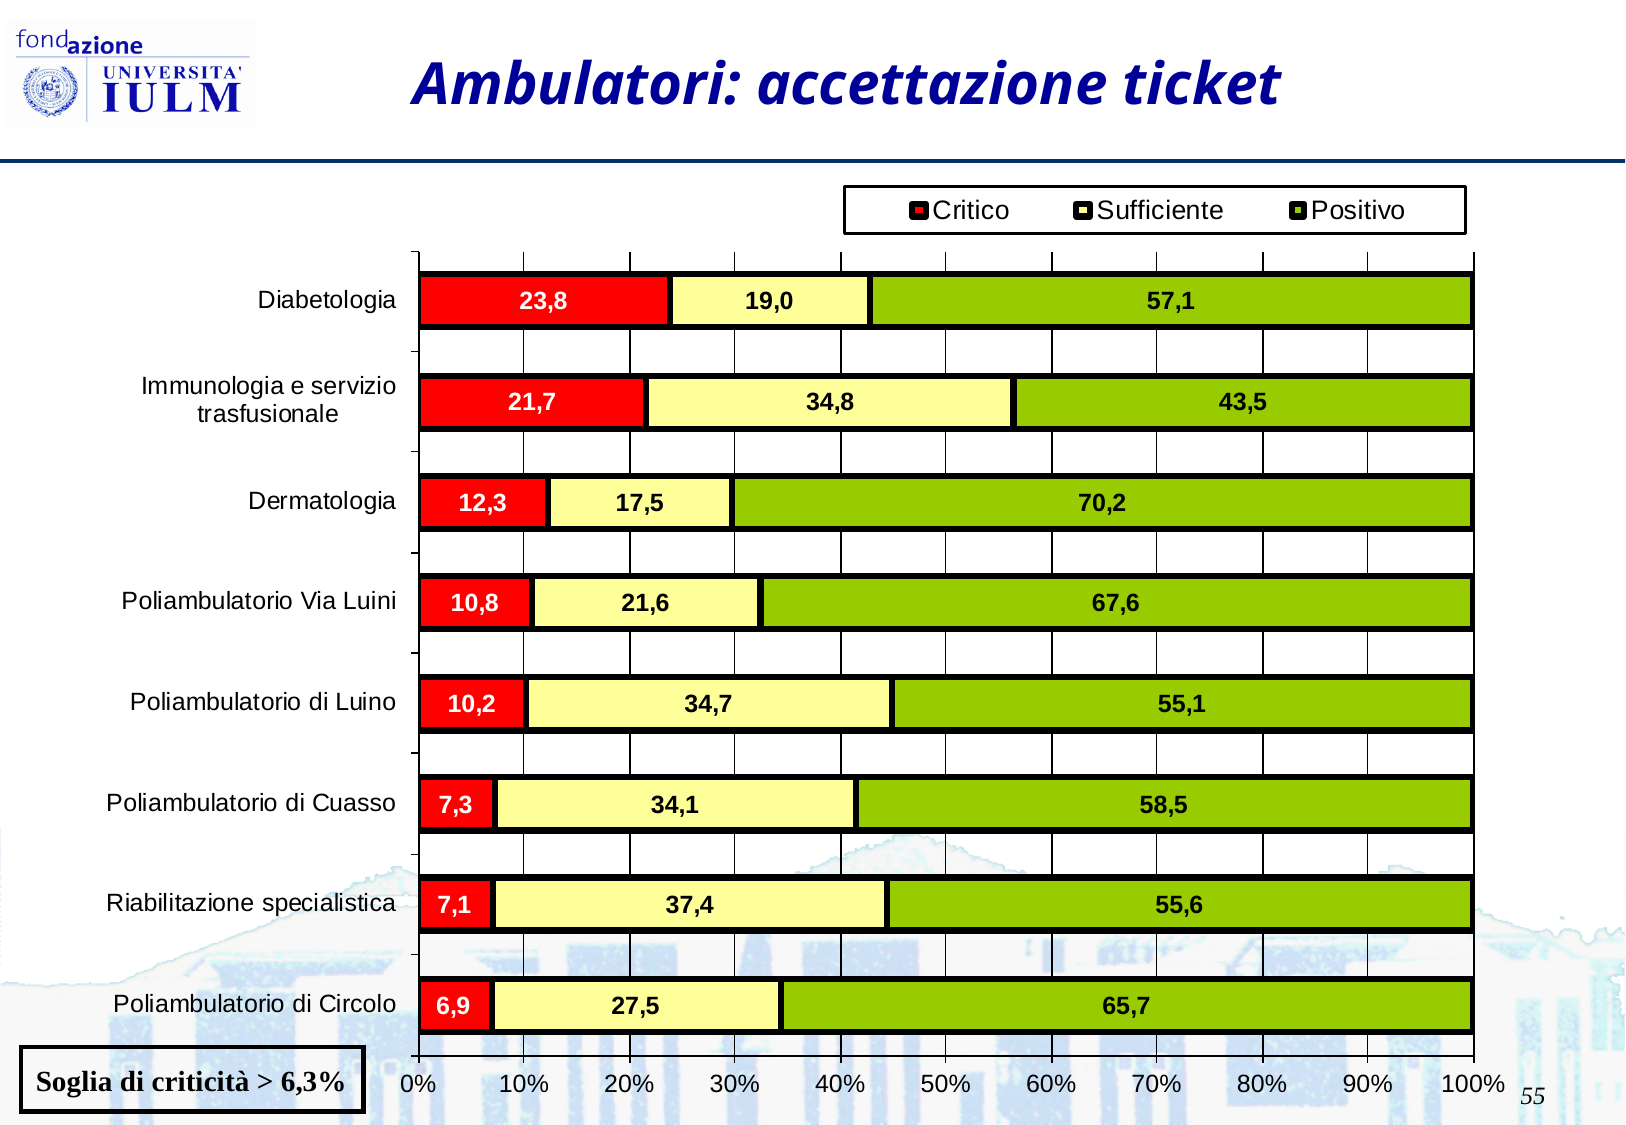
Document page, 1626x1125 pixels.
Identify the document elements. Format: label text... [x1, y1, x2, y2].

text_box Ambulatori: accettazione ticket [304, 18, 1392, 144]
picture [80, 174, 1544, 1125]
text_box Soglia di criticità > 6,3% [21, 1046, 364, 1112]
picture [5, 19, 256, 127]
